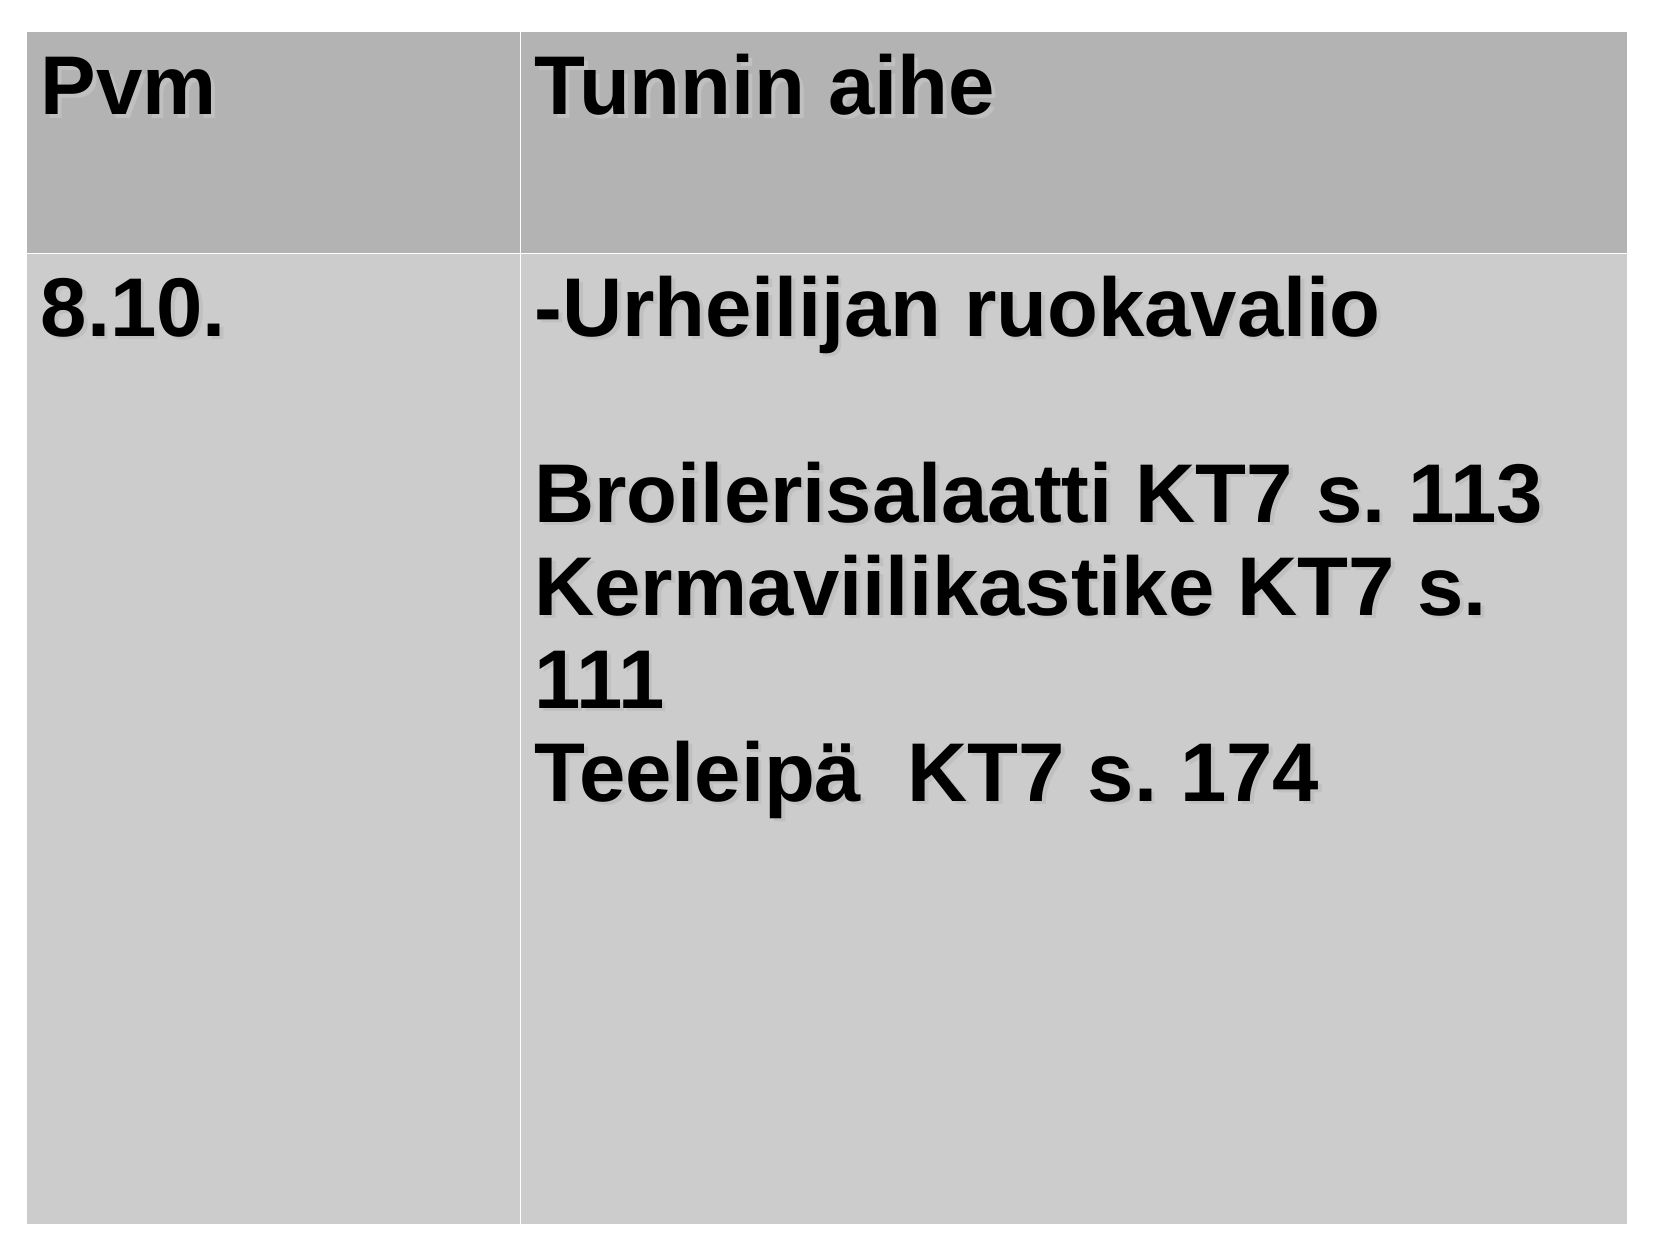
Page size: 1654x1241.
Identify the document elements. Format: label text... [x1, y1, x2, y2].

table_cell -Urheilijan ruokavalio Broilerisalaatti KT7 s. 113 Kermaviilikastike KT7 s. 111 Teeleipä KT7 s. 174 [521, 254, 1627, 1224]
table_header Tunnin aihe [521, 32, 1627, 253]
table_header Pvm [27, 32, 520, 253]
table_cell 8.10. [27, 254, 520, 1224]
